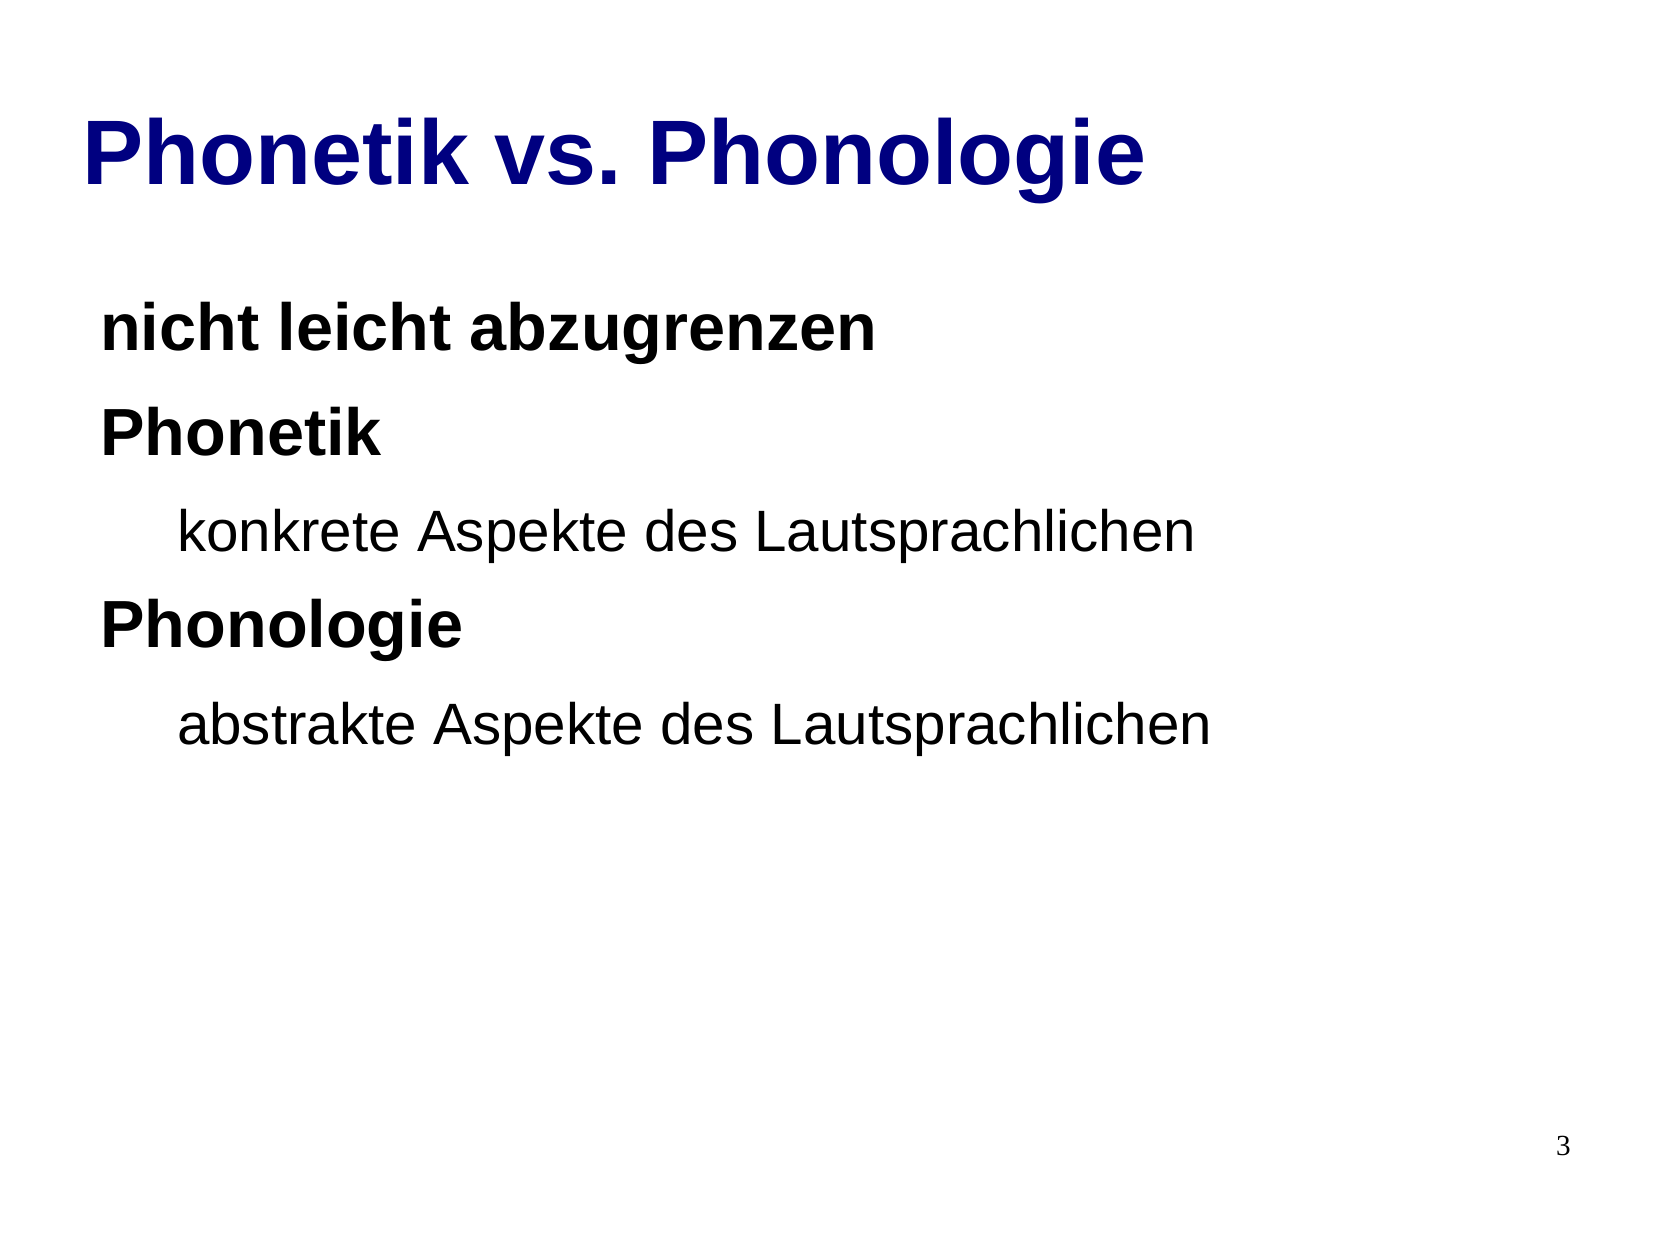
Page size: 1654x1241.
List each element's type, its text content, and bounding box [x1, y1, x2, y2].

title Phonetik vs. Phonologie [82, 49, 1571, 257]
list nicht leicht abzugrenzen Phonetik konkrete Aspekte des Lautsprachlichen Phonologie abstrakte Aspekte des Lautsprachlichen [82, 290, 1571, 1094]
